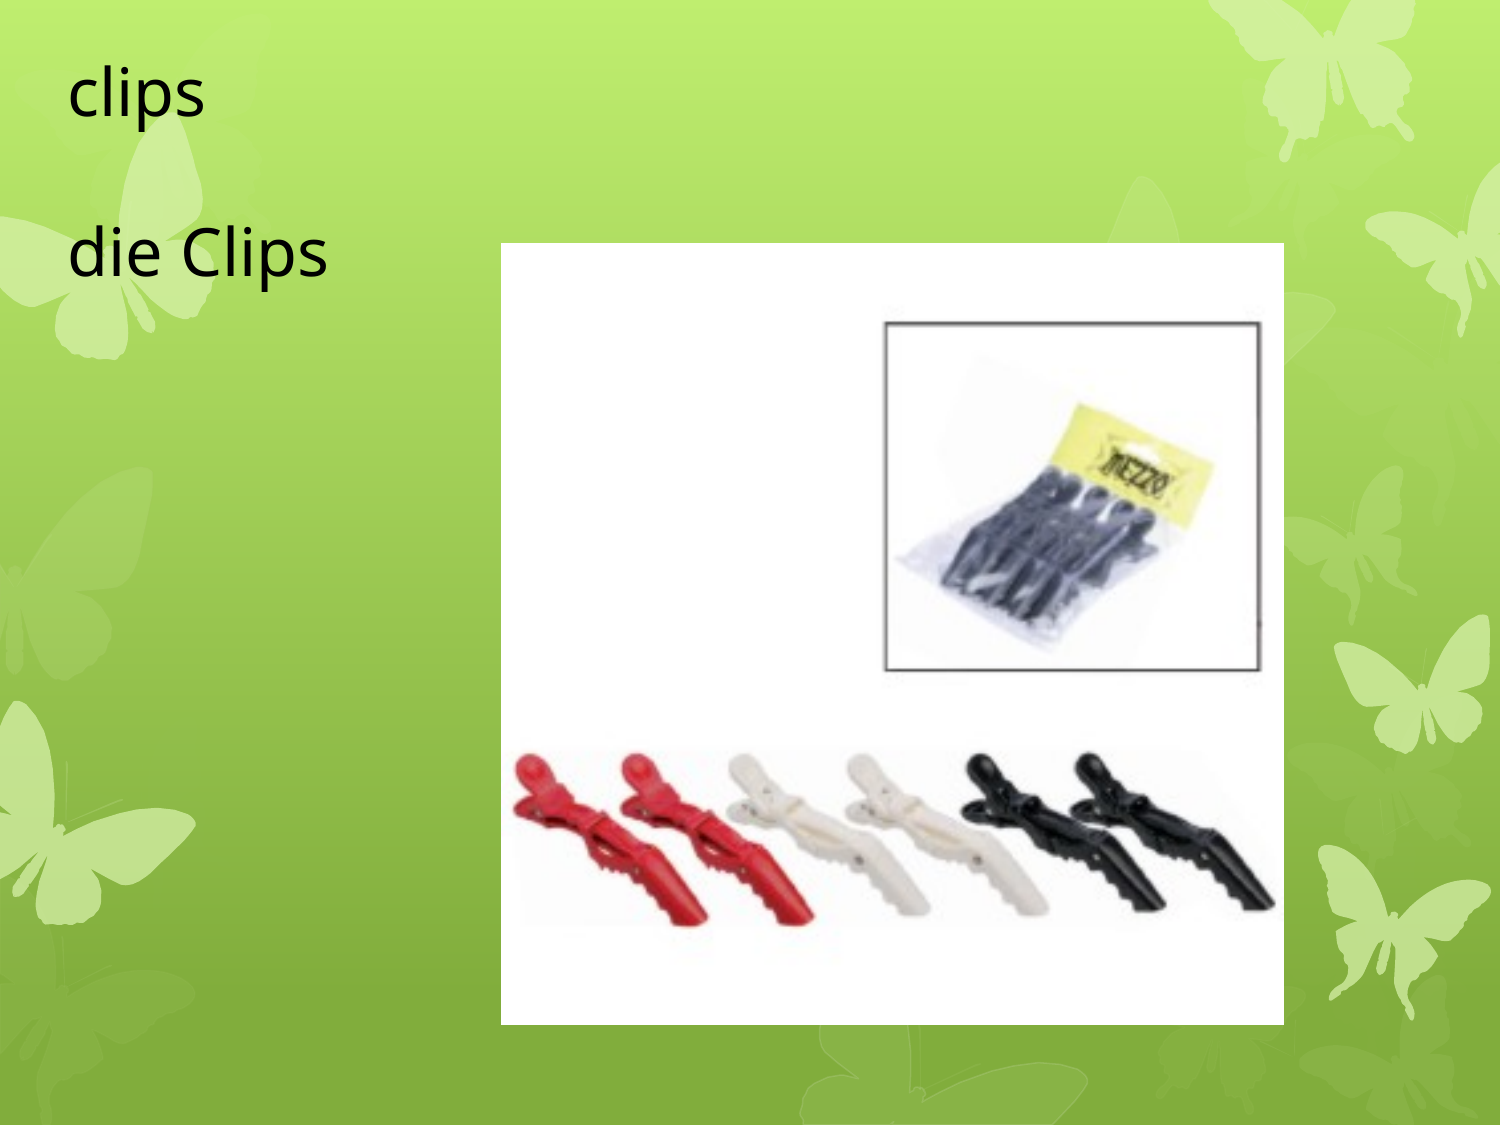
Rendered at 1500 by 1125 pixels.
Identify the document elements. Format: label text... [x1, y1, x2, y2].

text_box clips die Clips [52, 42, 346, 298]
picture [501, 243, 1284, 1025]
